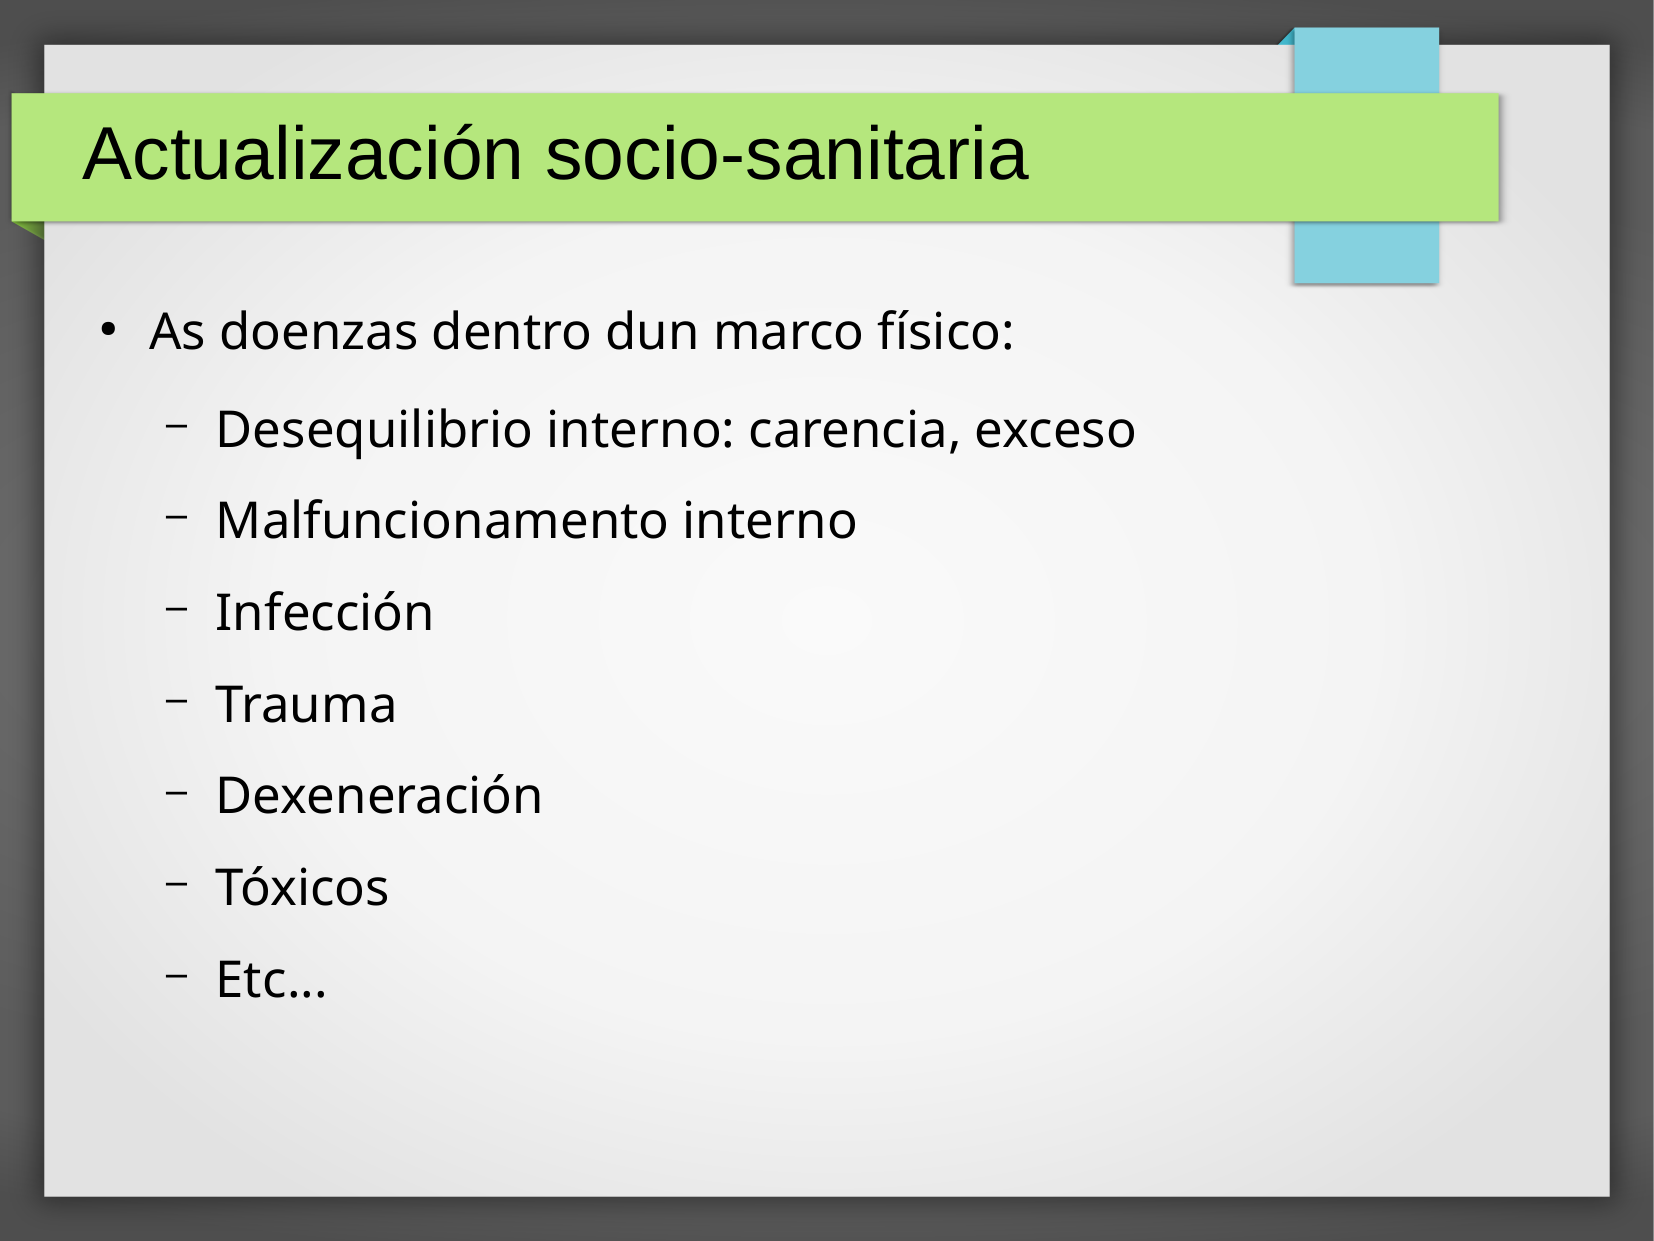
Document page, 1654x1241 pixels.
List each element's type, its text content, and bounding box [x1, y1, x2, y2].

list As doenzas dentro dun marco físico: Desequilibrio interno: carencia, exceso Malfuncionamento interno Infección Trauma Dexeneración Tóxicos Etc... [82, 295, 1571, 1015]
title Actualización socio-sanitaria [82, 94, 1264, 213]
picture [0, 0, 1654, 1241]
